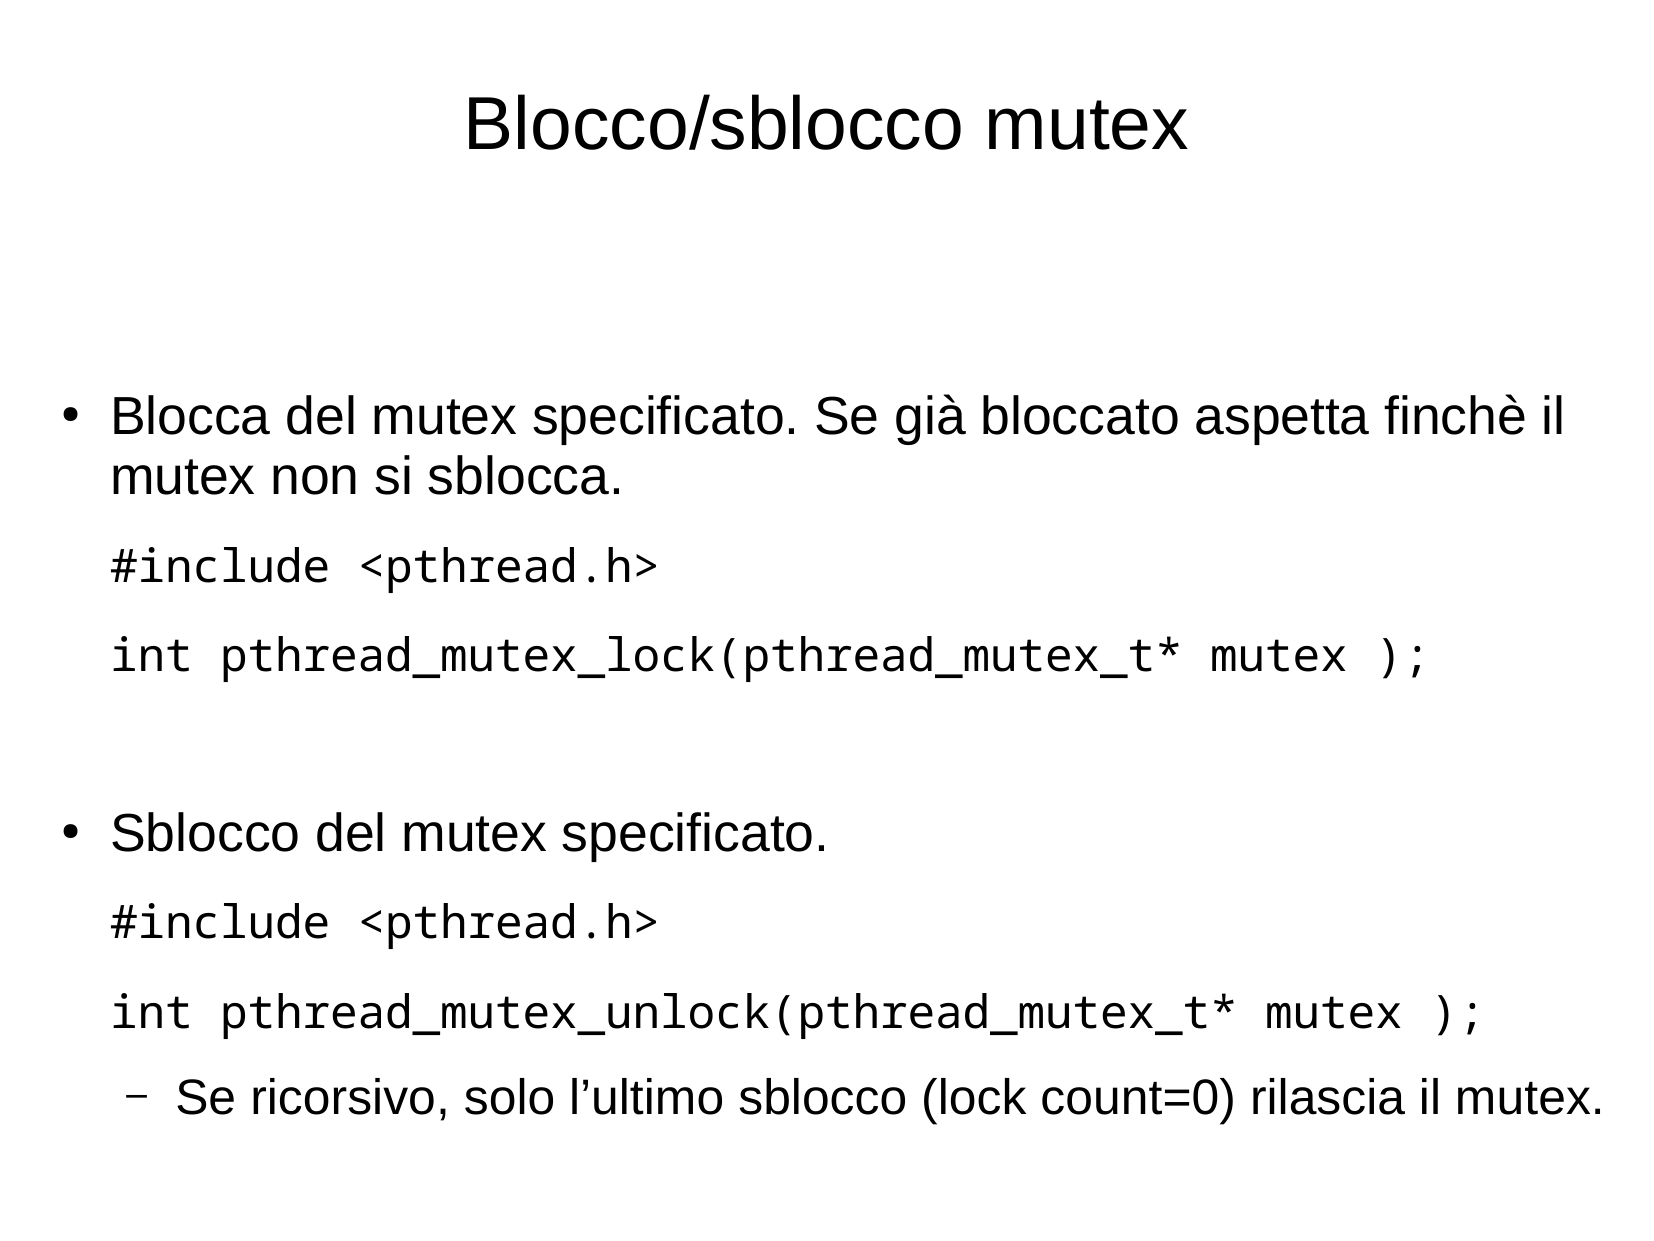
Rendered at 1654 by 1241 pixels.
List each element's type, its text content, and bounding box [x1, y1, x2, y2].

title Blocco/sblocco mutex [82, 19, 1571, 227]
list Blocca del mutex specificato. Se già bloccato aspetta finchè il mutex non si sblocca. #include <pthread.h> int pthread_mutex_lock(pthread_mutex_t* mutex ); Sblocco del mutex specificato. #include <pthread.h> int pthread_mutex_unlock(pthread_mutex_t* mutex ); Se ricorsivo, solo l’ultimo sblocco (lock count=0) rilascia il mutex. [45, 296, 1621, 1150]
